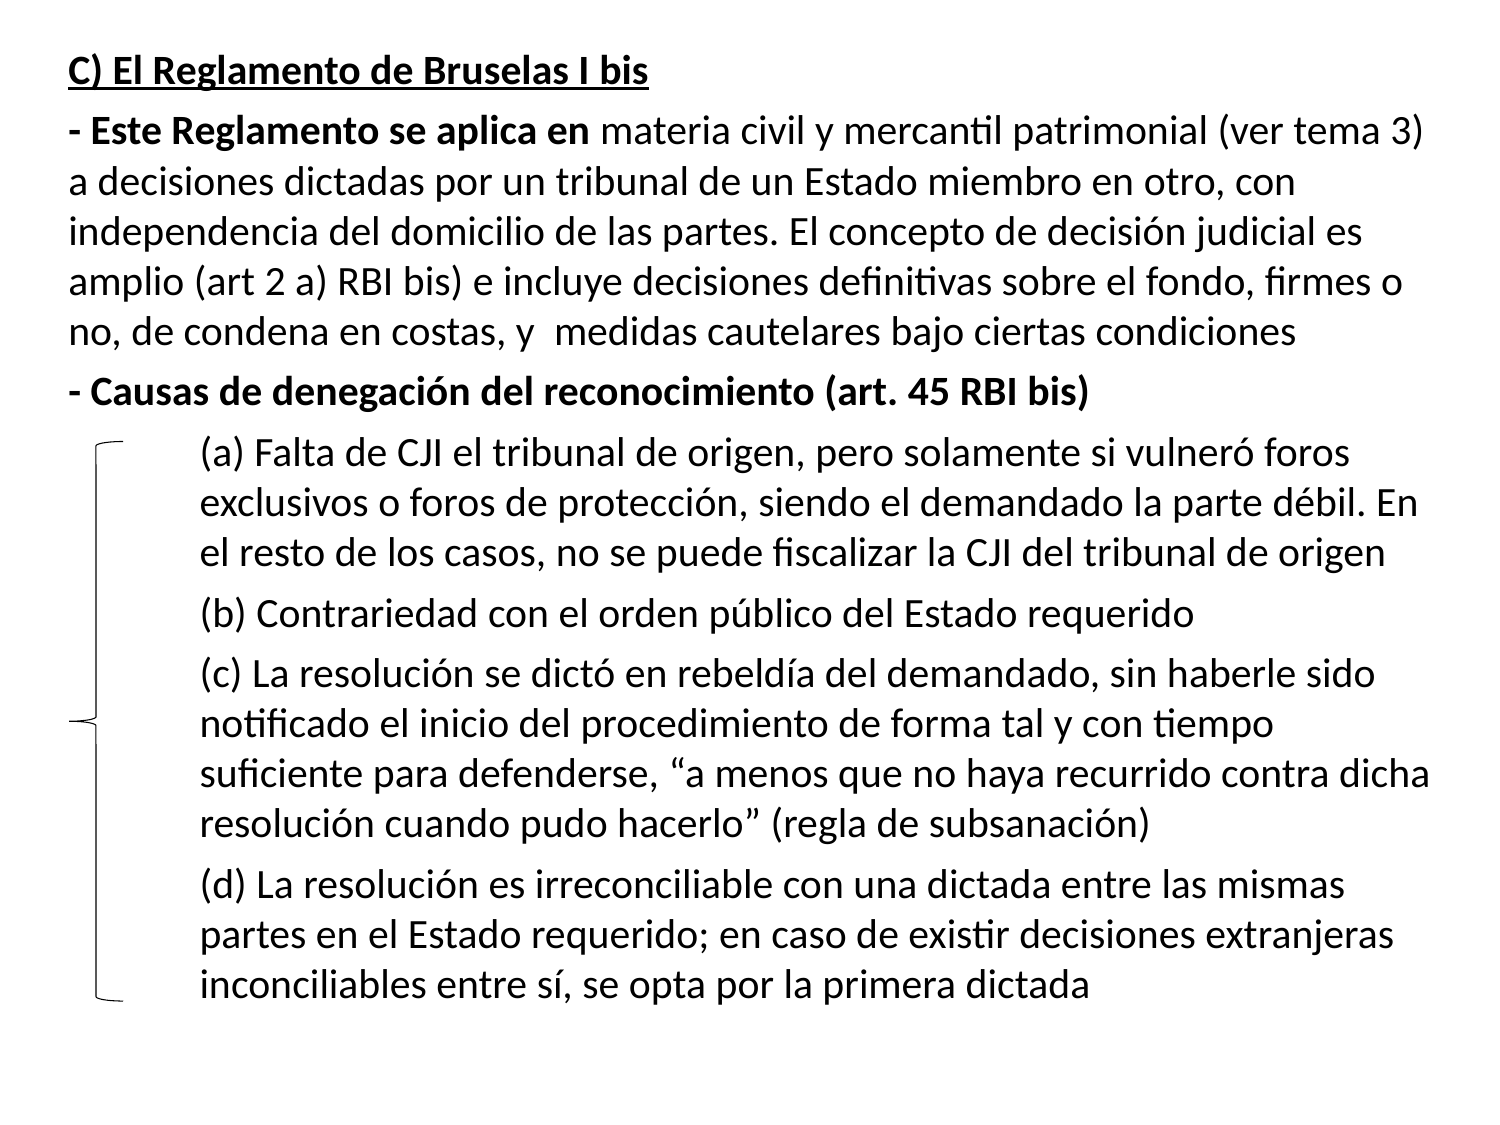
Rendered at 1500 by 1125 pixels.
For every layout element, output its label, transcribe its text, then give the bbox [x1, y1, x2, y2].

list C) El Reglamento de Bruselas I bis - Este Reglamento se aplica en materia civil y mercantil patrimonial (ver tema 3) a decisiones dictadas por un tribunal de un Estado miembro en otro, con independencia del domicilio de las partes. El concepto de decisión judicial es amplio (art 2 a) RBI bis) e incluye decisiones definitivas sobre el fondo, firmes o no, de condena en costas, y medidas cautelares bajo ciertas condiciones - Causas de denegación del reconocimiento (art. 45 RBI bis) (a) Falta de CJI el tribunal de origen, pero solamente si vulneró foros exclusivos o foros de protección, siendo el demandado la parte débil. En el resto de los casos, no se puede fiscalizar la CJI del tribunal de origen (b) Contrariedad con el orden público del Estado requerido (c) La resolución se dictó en rebeldía del demandado, sin haberle sido notificado el inicio del procedimiento de forma tal y con tiempo suficiente para defenderse, “a menos que no haya recurrido contra dicha resolución cuando pudo hacerlo” (regla de subsanación) (d) La resolución es irreconciliable con una dictada entre las mismas partes en el Estado requerido; en caso de existir decisiones extranjeras inconciliables entre sí, se opta por la primera dictada [53, 35, 1447, 1017]
